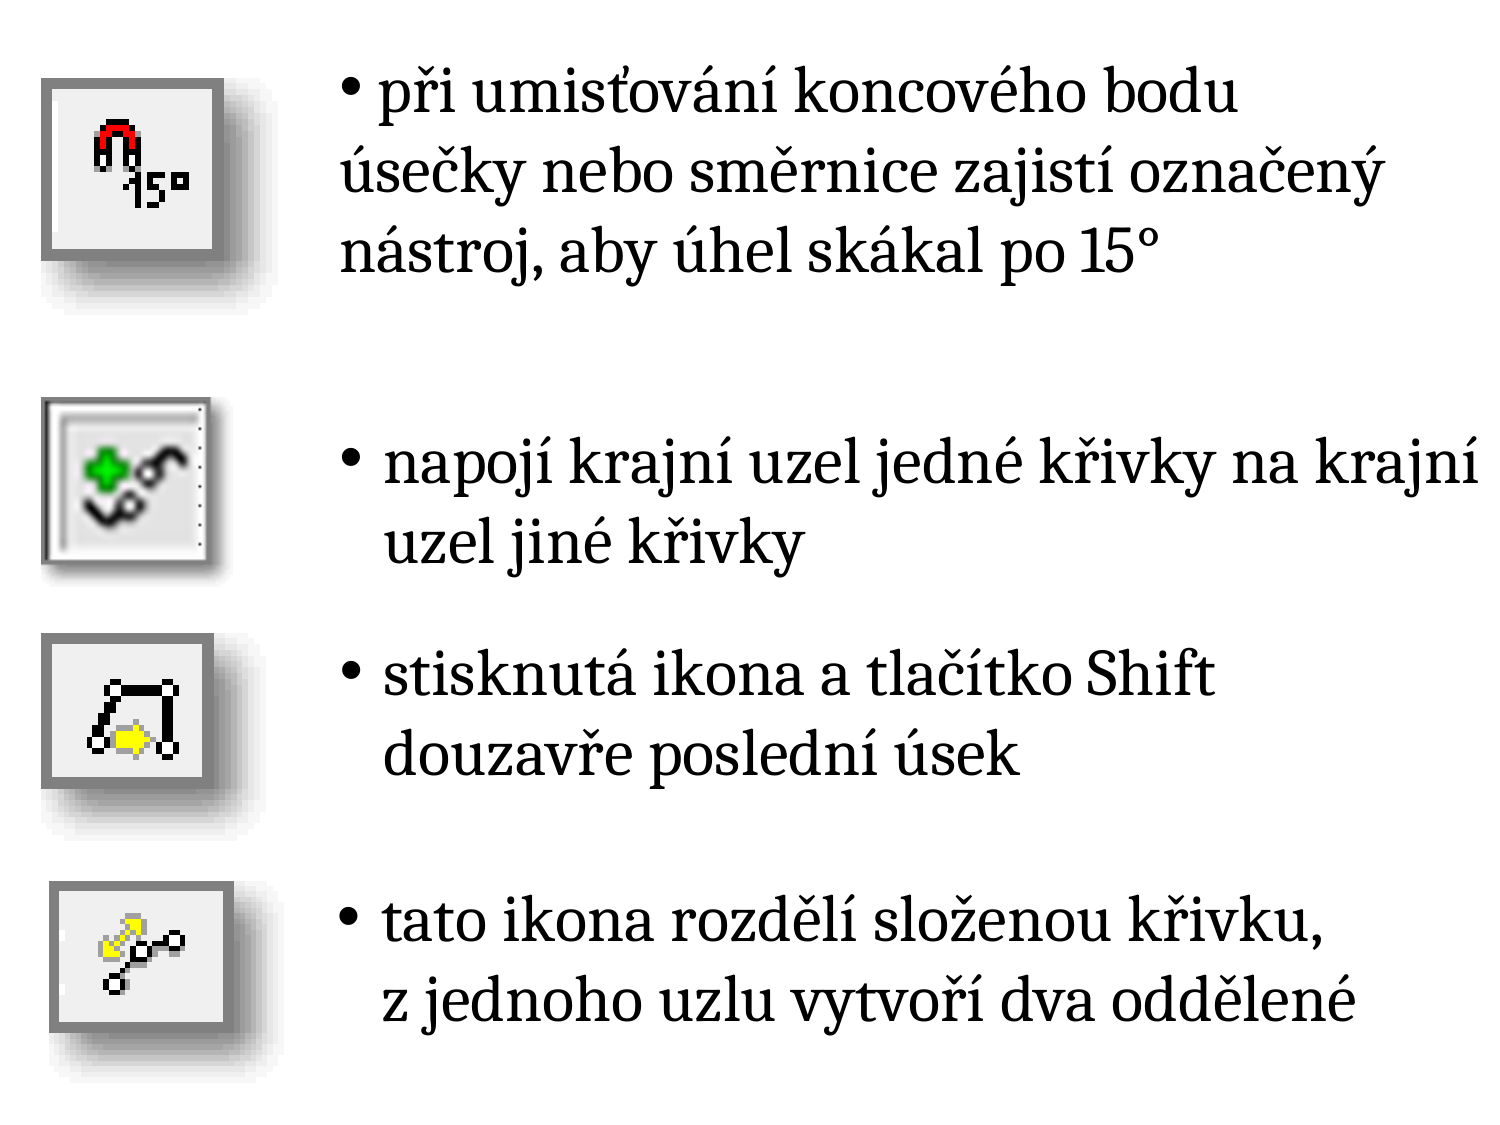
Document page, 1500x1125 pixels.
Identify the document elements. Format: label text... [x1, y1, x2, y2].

text_box stisknutá ikona a tlačítko Shift douzavře poslední úsek [324, 665, 1500, 867]
text_box napojí krajní uzel jedné křivky na krajní uzel jiné křivky [324, 408, 1500, 665]
picture [49, 881, 284, 1083]
picture [41, 633, 266, 841]
picture [41, 397, 233, 587]
text_box při umisťování koncového bodu úsečky nebo směrnice zajistí označený nástroj, aby úhel skákal po 15° [324, 0, 1500, 384]
picture [41, 78, 278, 315]
text_box tato ikona rozdělí složenou křivku, z jednoho uzlu vytvoří dva oddělené [232, 867, 1500, 1123]
